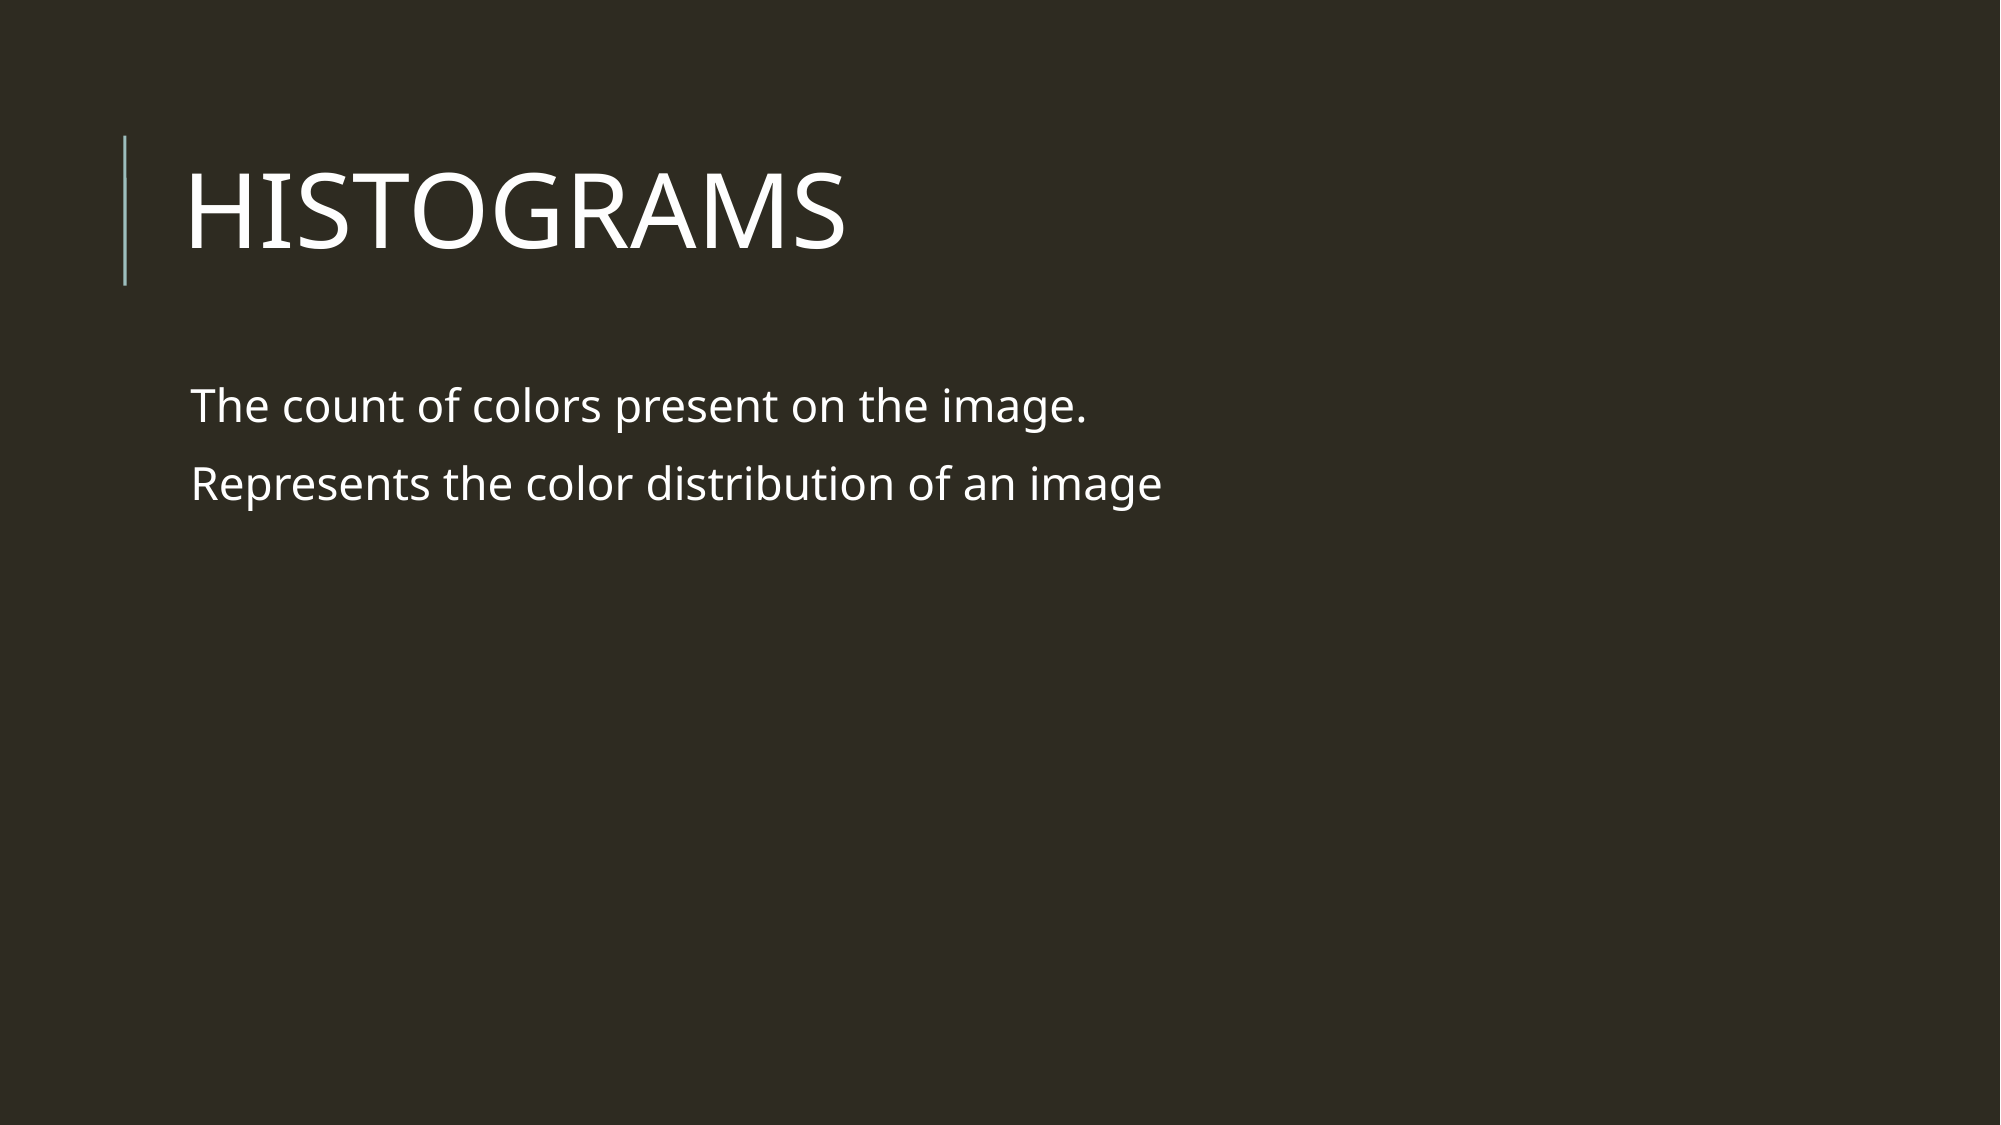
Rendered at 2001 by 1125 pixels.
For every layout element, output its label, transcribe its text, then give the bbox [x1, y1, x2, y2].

list The count of colors present on the image. Represents the color distribution of an image [168, 375, 1763, 1035]
title HISTOGRAMS [168, 96, 1763, 342]
